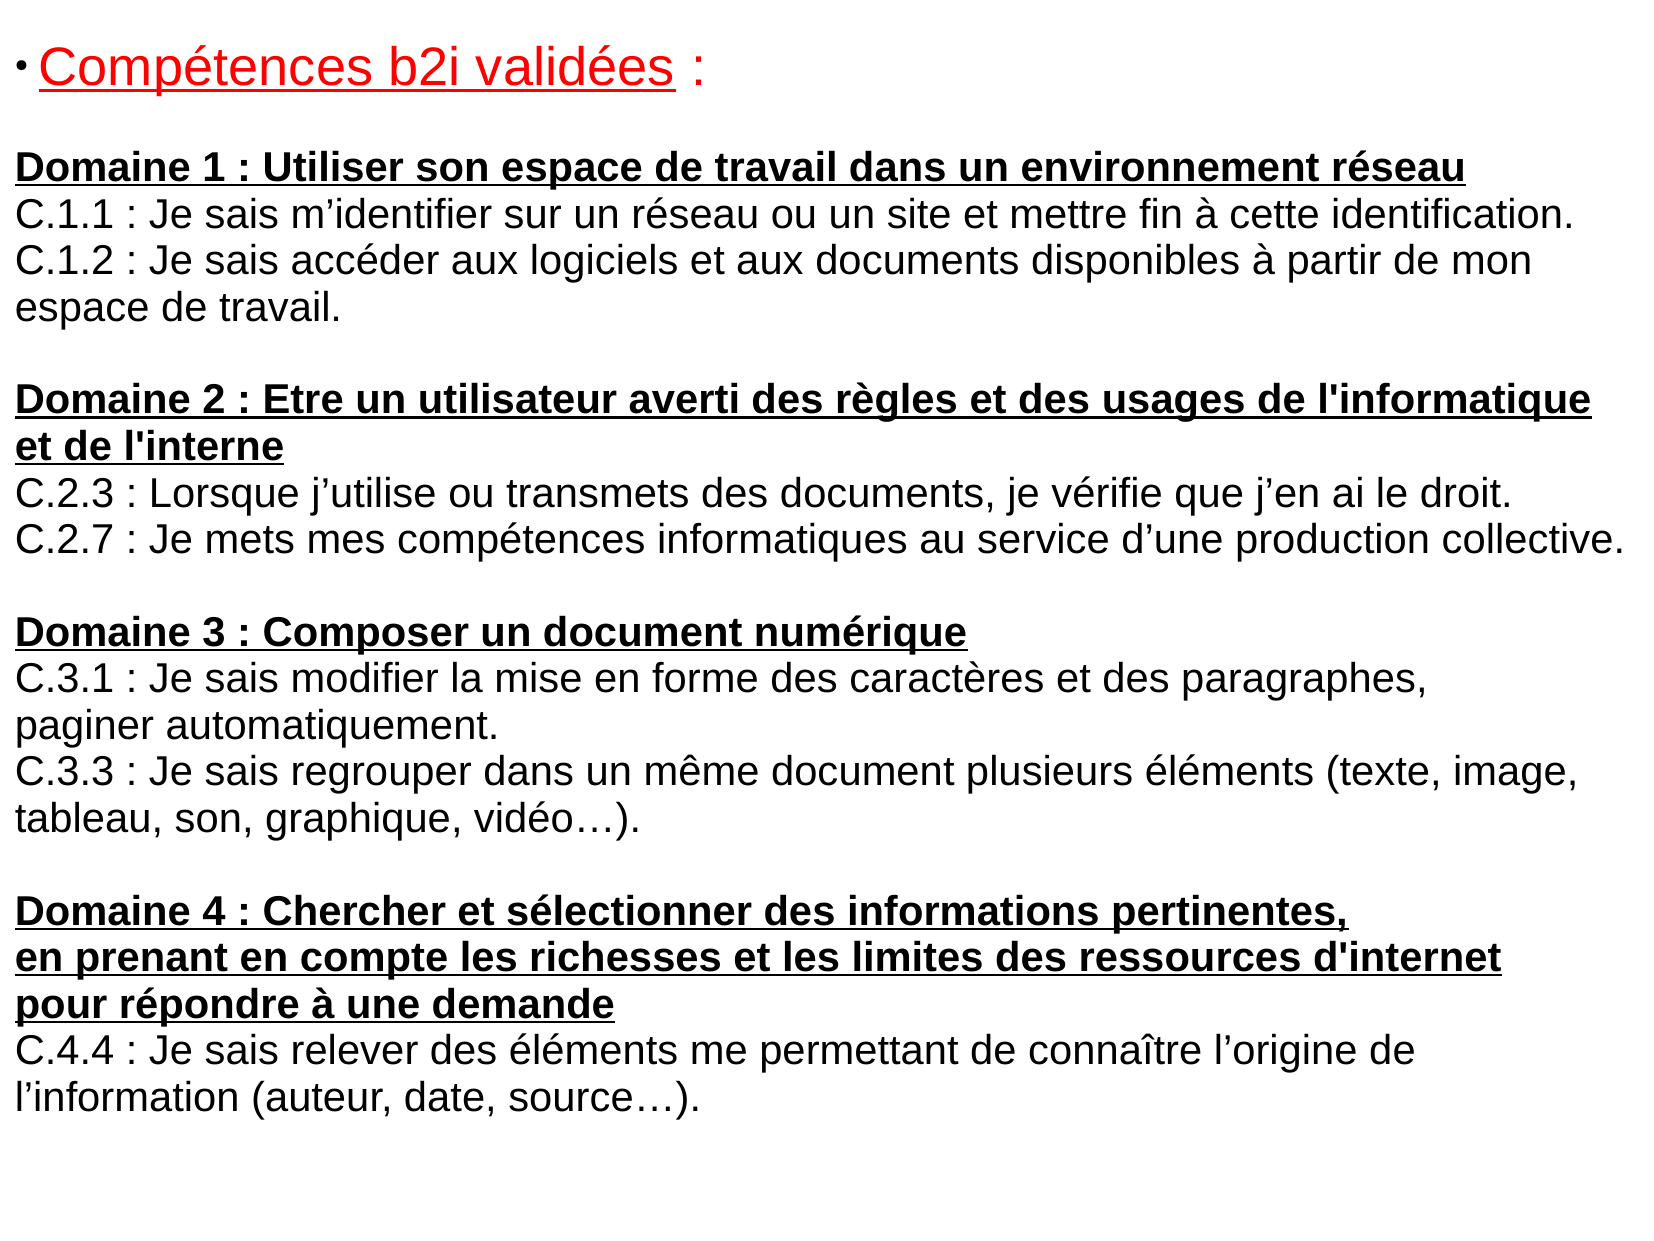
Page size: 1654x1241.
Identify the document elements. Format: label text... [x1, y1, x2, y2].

text_box Compétences b2i validées : Domaine 1 : Utiliser son espace de travail dans un environnement réseau C.1.1 : Je sais m’identifier sur un réseau ou un site et mettre fin à cette identification. C.1.2 : Je sais accéder aux logiciels et aux documents disponibles à partir de mon espace de travail. Domaine 2 : Etre un utilisateur averti des règles et des usages de l'informatique et de l'interne C.2.3 : Lorsque j’utilise ou transmets des documents, je vérifie que j’en ai le droit. C.2.7 : Je mets mes compétences informatiques au service d’une production collective. Domaine 3 : Composer un document numérique C.3.1 : Je sais modifier la mise en forme des caractères et des paragraphes, paginer automatiquement. C.3.3 : Je sais regrouper dans un même document plusieurs éléments (texte, image, tableau, son, graphique, vidéo…). Domaine 4 : Chercher et sélectionner des informations pertinentes, en prenant en compte les richesses et les limites des ressources d'internet pour répondre à une demande C.4.4 : Je sais relever des éléments me permettant de connaître l’origine de l’information (auteur, date, source…). [0, 29, 1654, 1139]
